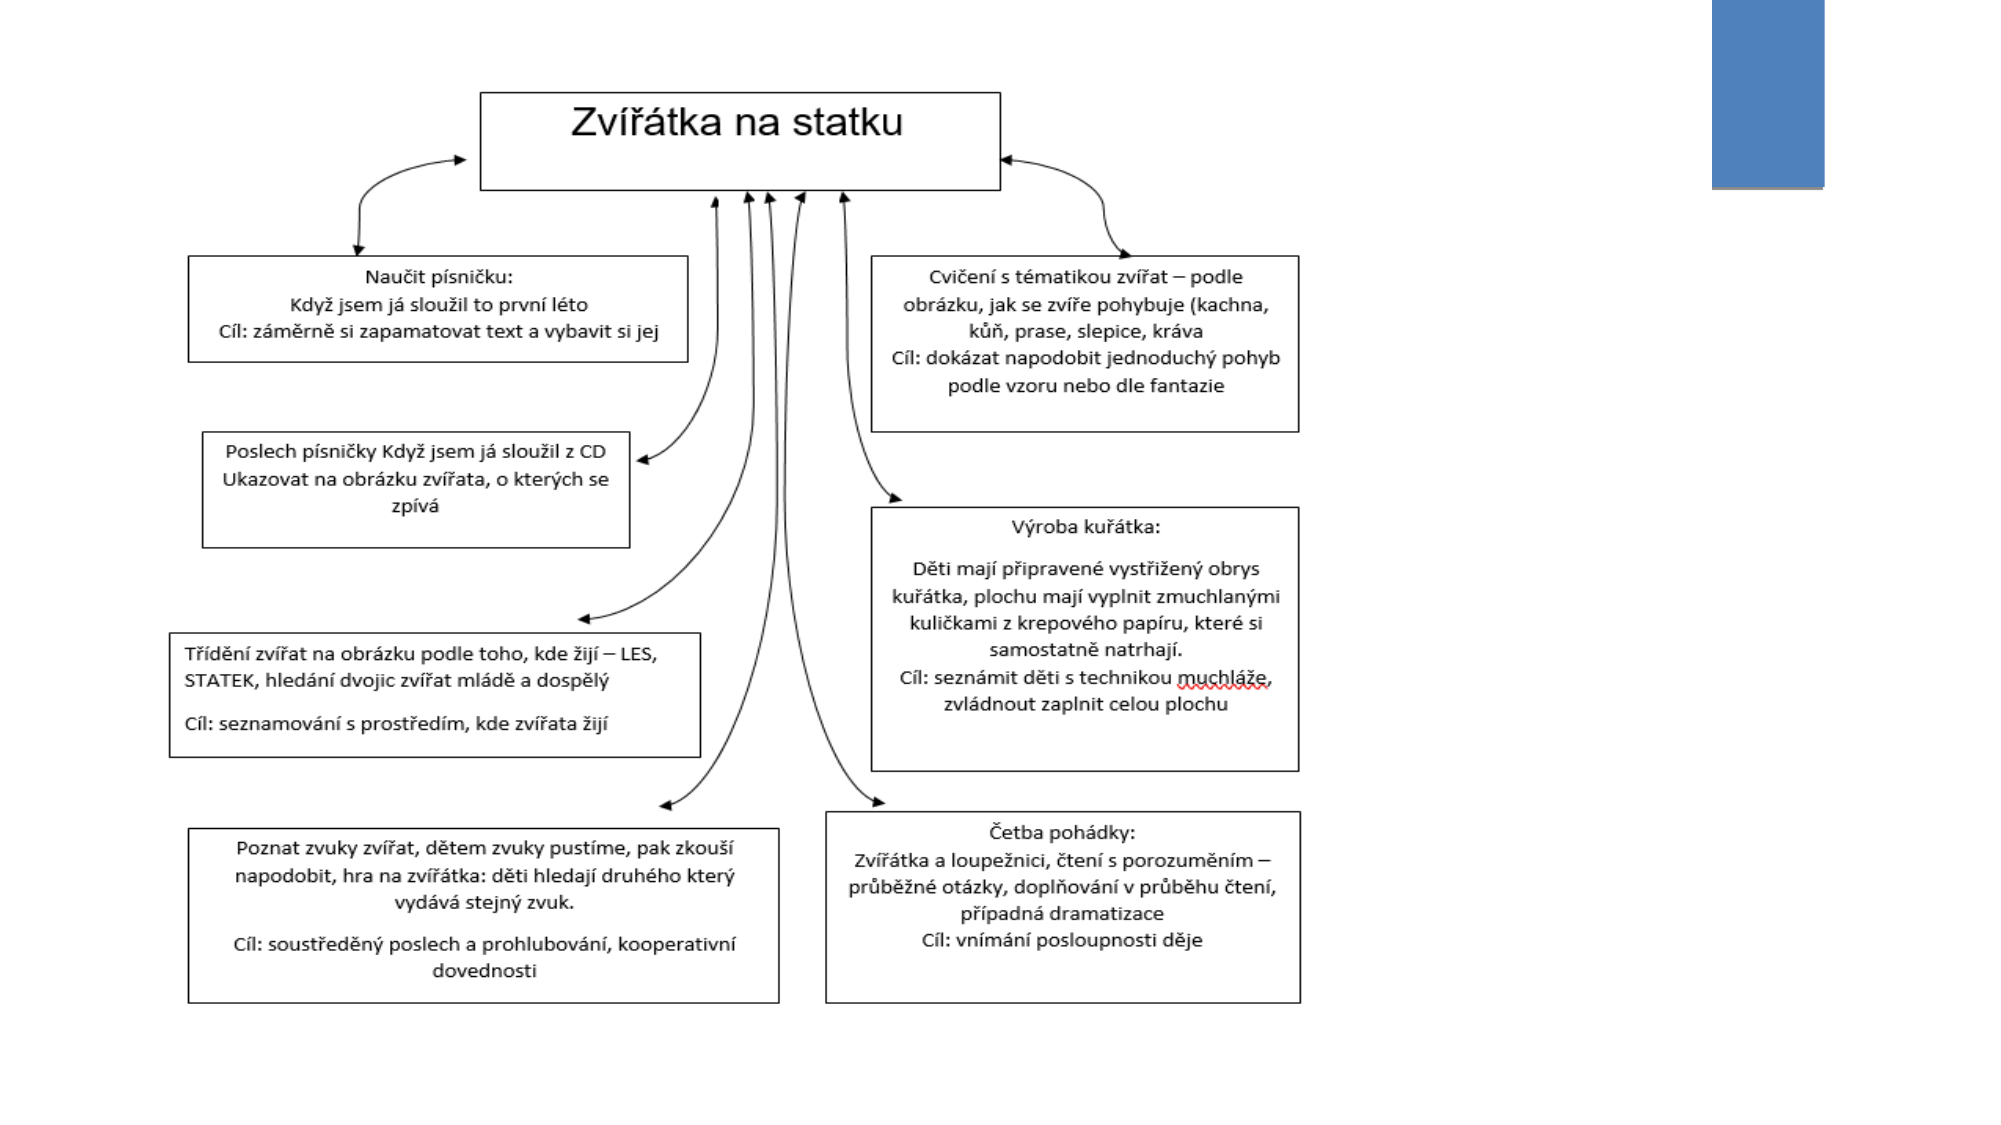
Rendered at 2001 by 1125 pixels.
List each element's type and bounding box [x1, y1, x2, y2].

picture [140, 84, 1354, 1041]
